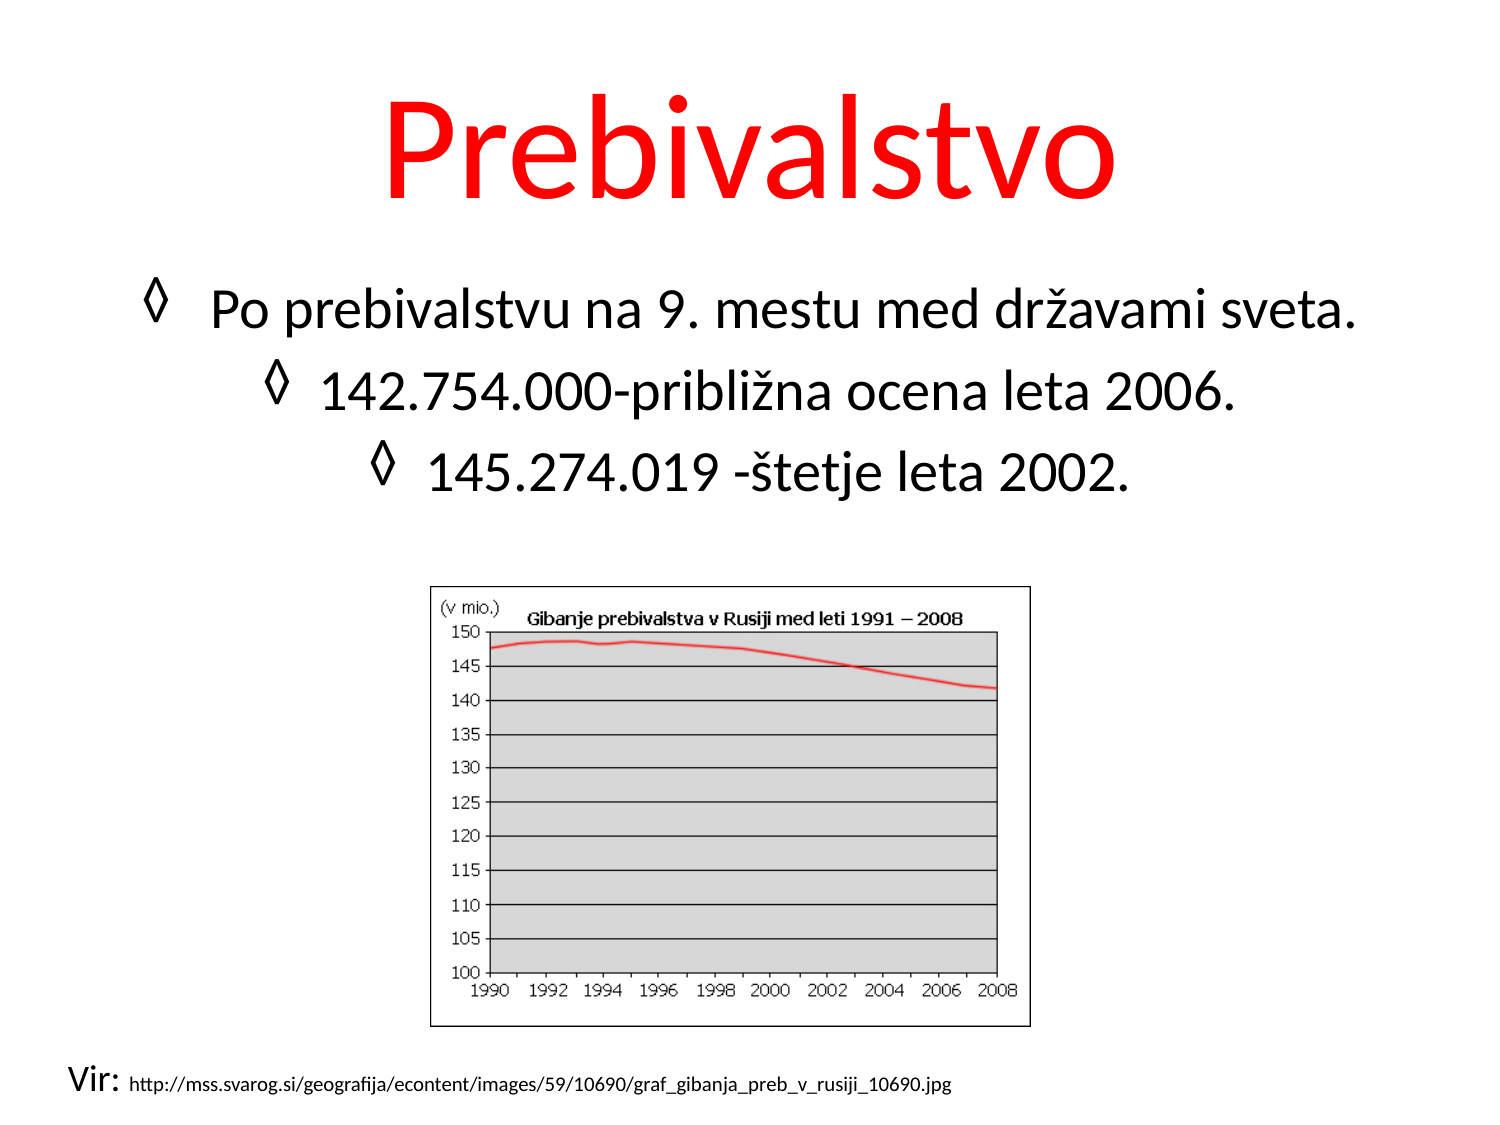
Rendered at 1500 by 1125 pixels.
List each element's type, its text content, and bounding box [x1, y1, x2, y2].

list Po prebivalstvu na 9. mestu med državami sveta. 142.754.000-približna ocena leta 2006. 145.274.019 -štetje leta 2002. [75, 262, 1425, 1005]
text_box Vir: http://mss.svarog.si/geografija/econtent/images/59/10690/graf_gibanja_preb_v_rusiji_10690.jpg [53, 1046, 1412, 1107]
title Prebivalstvo [75, 45, 1425, 233]
picture [430, 586, 1031, 1027]
